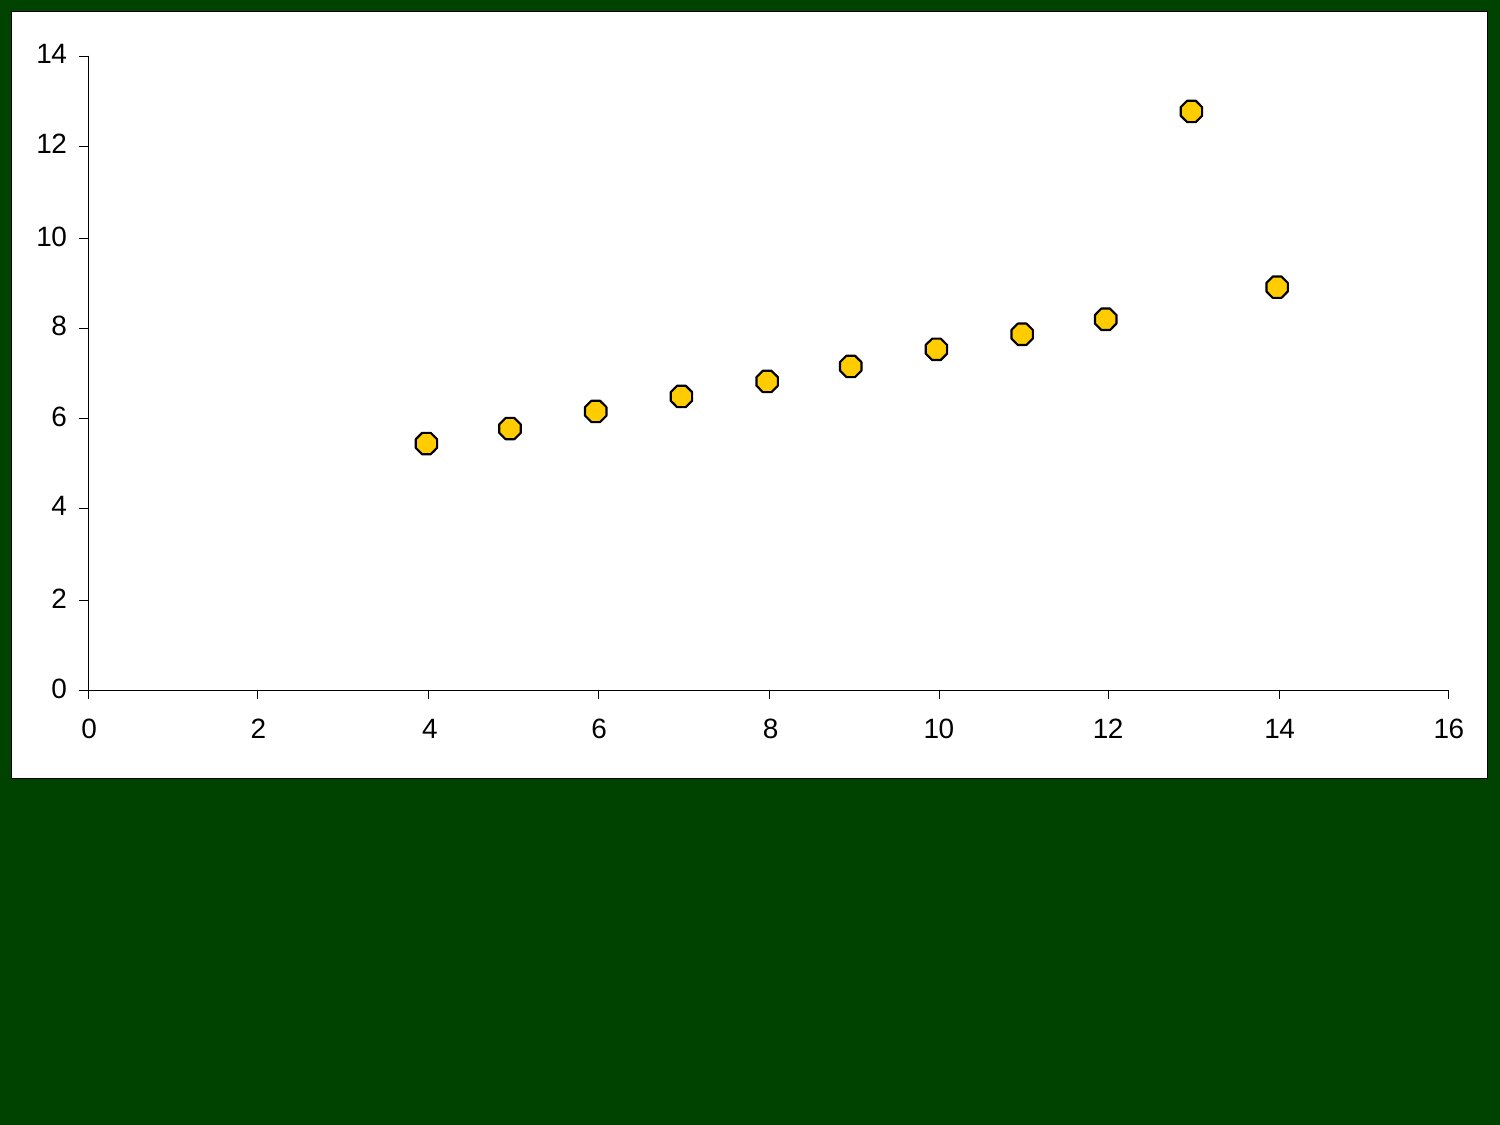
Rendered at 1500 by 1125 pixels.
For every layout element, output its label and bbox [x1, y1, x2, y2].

picture [0, 0, 1500, 789]
